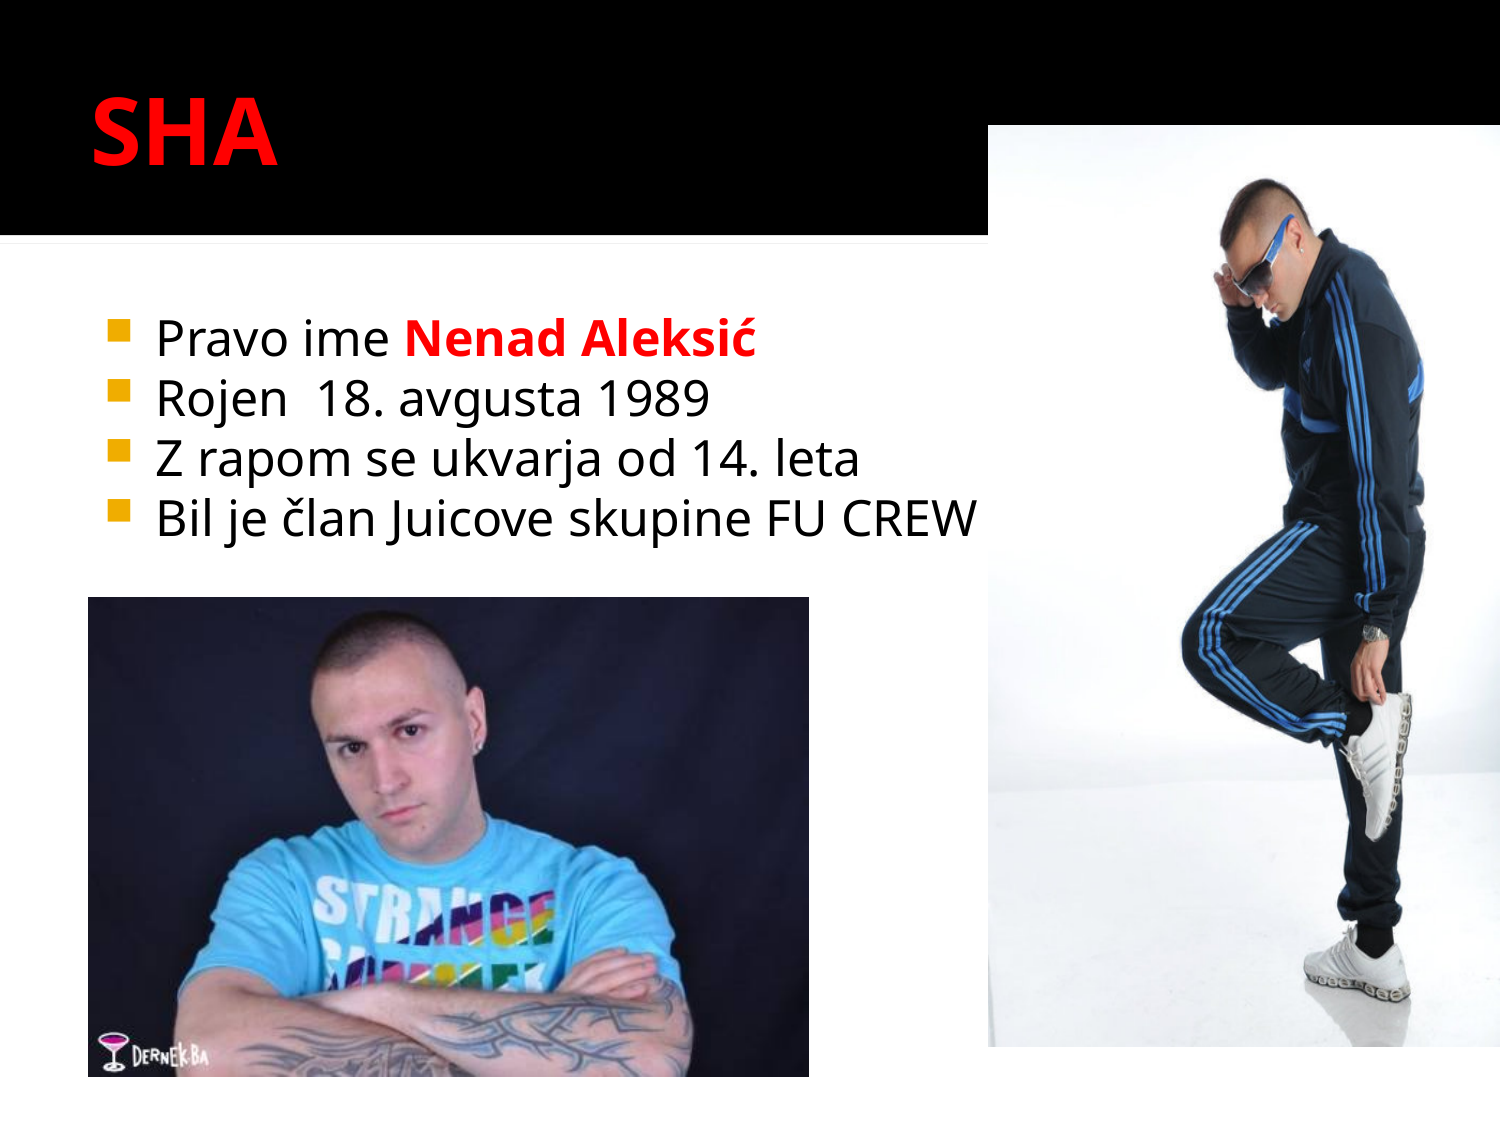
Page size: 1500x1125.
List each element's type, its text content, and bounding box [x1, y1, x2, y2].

list Pravo ime Nenad Aleksić Rojen 18. avgusta 1989 Z rapom se ukvarja od 14. leta Bil je član Juicove skupine FU CREW 93 [75, 291, 1425, 1050]
picture [88, 597, 809, 1077]
picture [988, 125, 1500, 1047]
title SHA [75, 25, 1425, 231]
